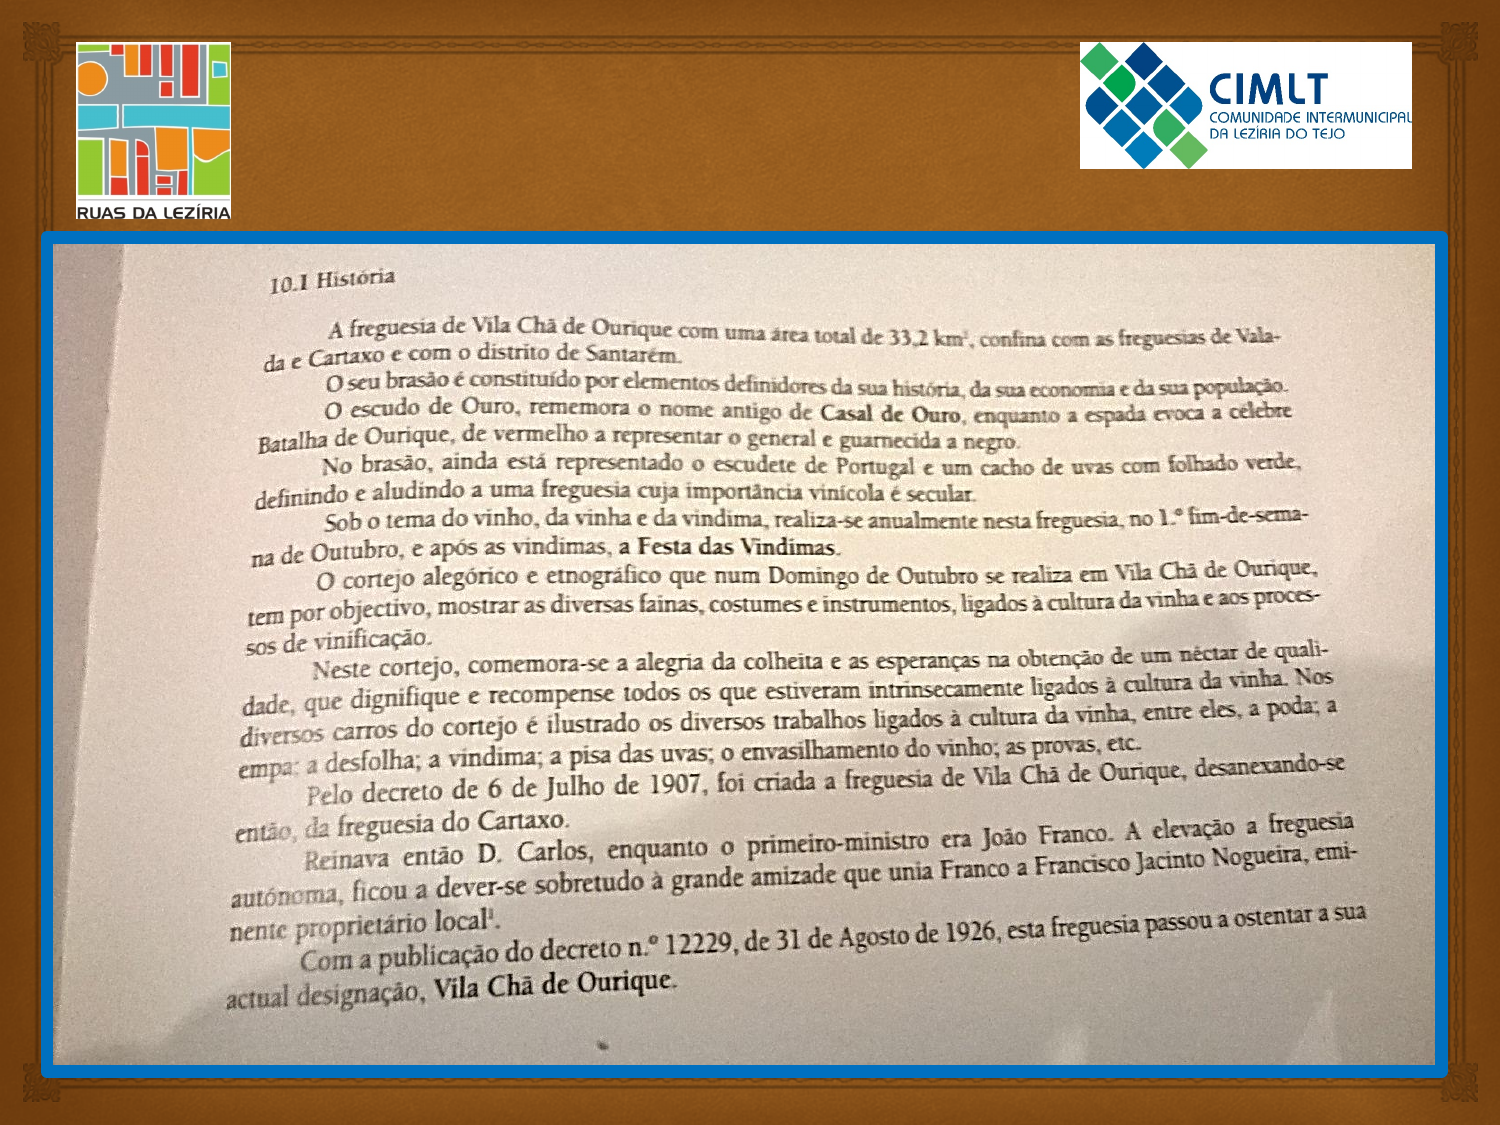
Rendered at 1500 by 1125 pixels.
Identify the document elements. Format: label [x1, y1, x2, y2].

picture [53, 243, 1436, 1066]
picture [76, 42, 231, 219]
picture [1080, 42, 1412, 169]
